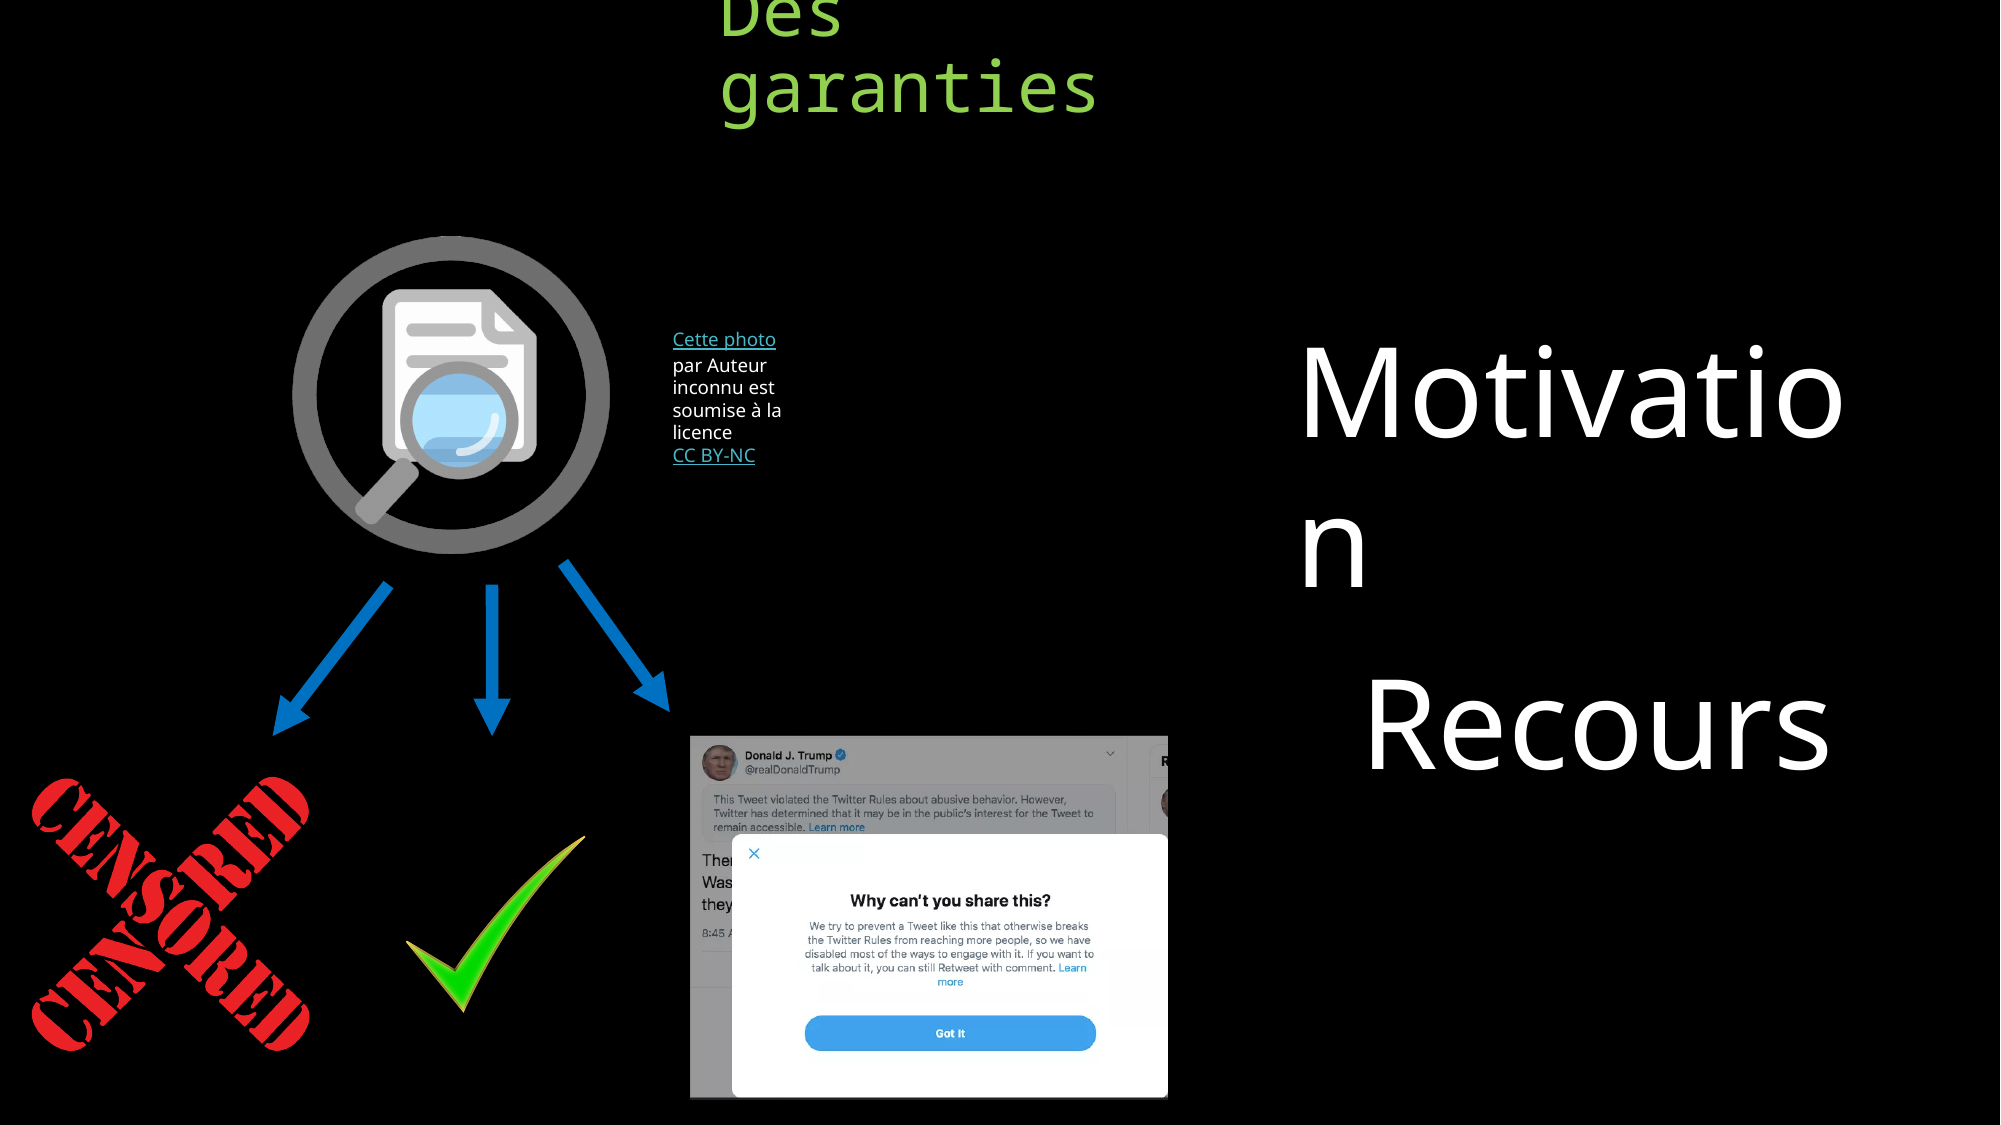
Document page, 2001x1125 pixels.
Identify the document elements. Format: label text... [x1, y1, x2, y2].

text_box Cette photo par Auteur inconnu est soumise à la licence CC BY-NC [657, 320, 810, 477]
title Des garanties [704, 42, 1254, 136]
text_box Recours [1345, 637, 1848, 803]
picture [31, 775, 311, 1055]
picture [690, 735, 1168, 1100]
picture [279, 236, 621, 563]
text_box Motivation [1280, 305, 1913, 620]
picture [367, 835, 590, 1056]
